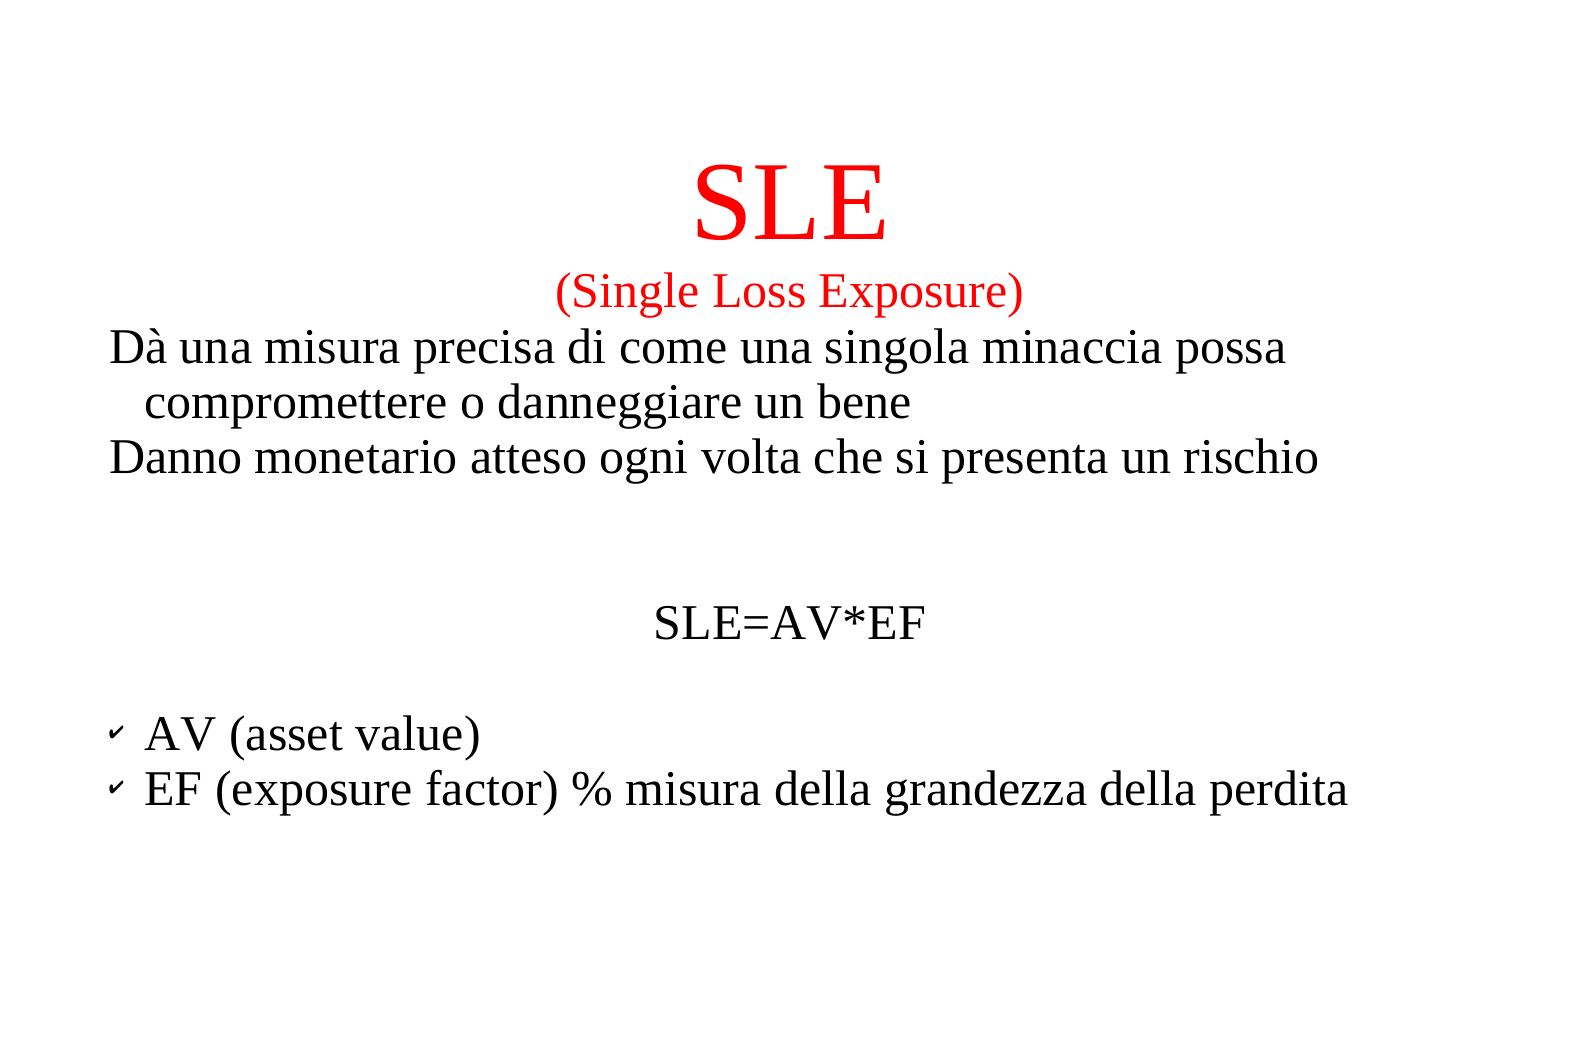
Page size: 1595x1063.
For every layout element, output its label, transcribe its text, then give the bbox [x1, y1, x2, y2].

subtitle SLE (Single Loss Exposure) Dà una misura precisa di come una singola minaccia possa compromettere o danneggiare un bene Danno monetario atteso ogni volta che si presenta un rischio SLE=AV*EF AV (asset value) EF (exposure factor) % misura della grandezza della perdita [109, 34, 1471, 922]
